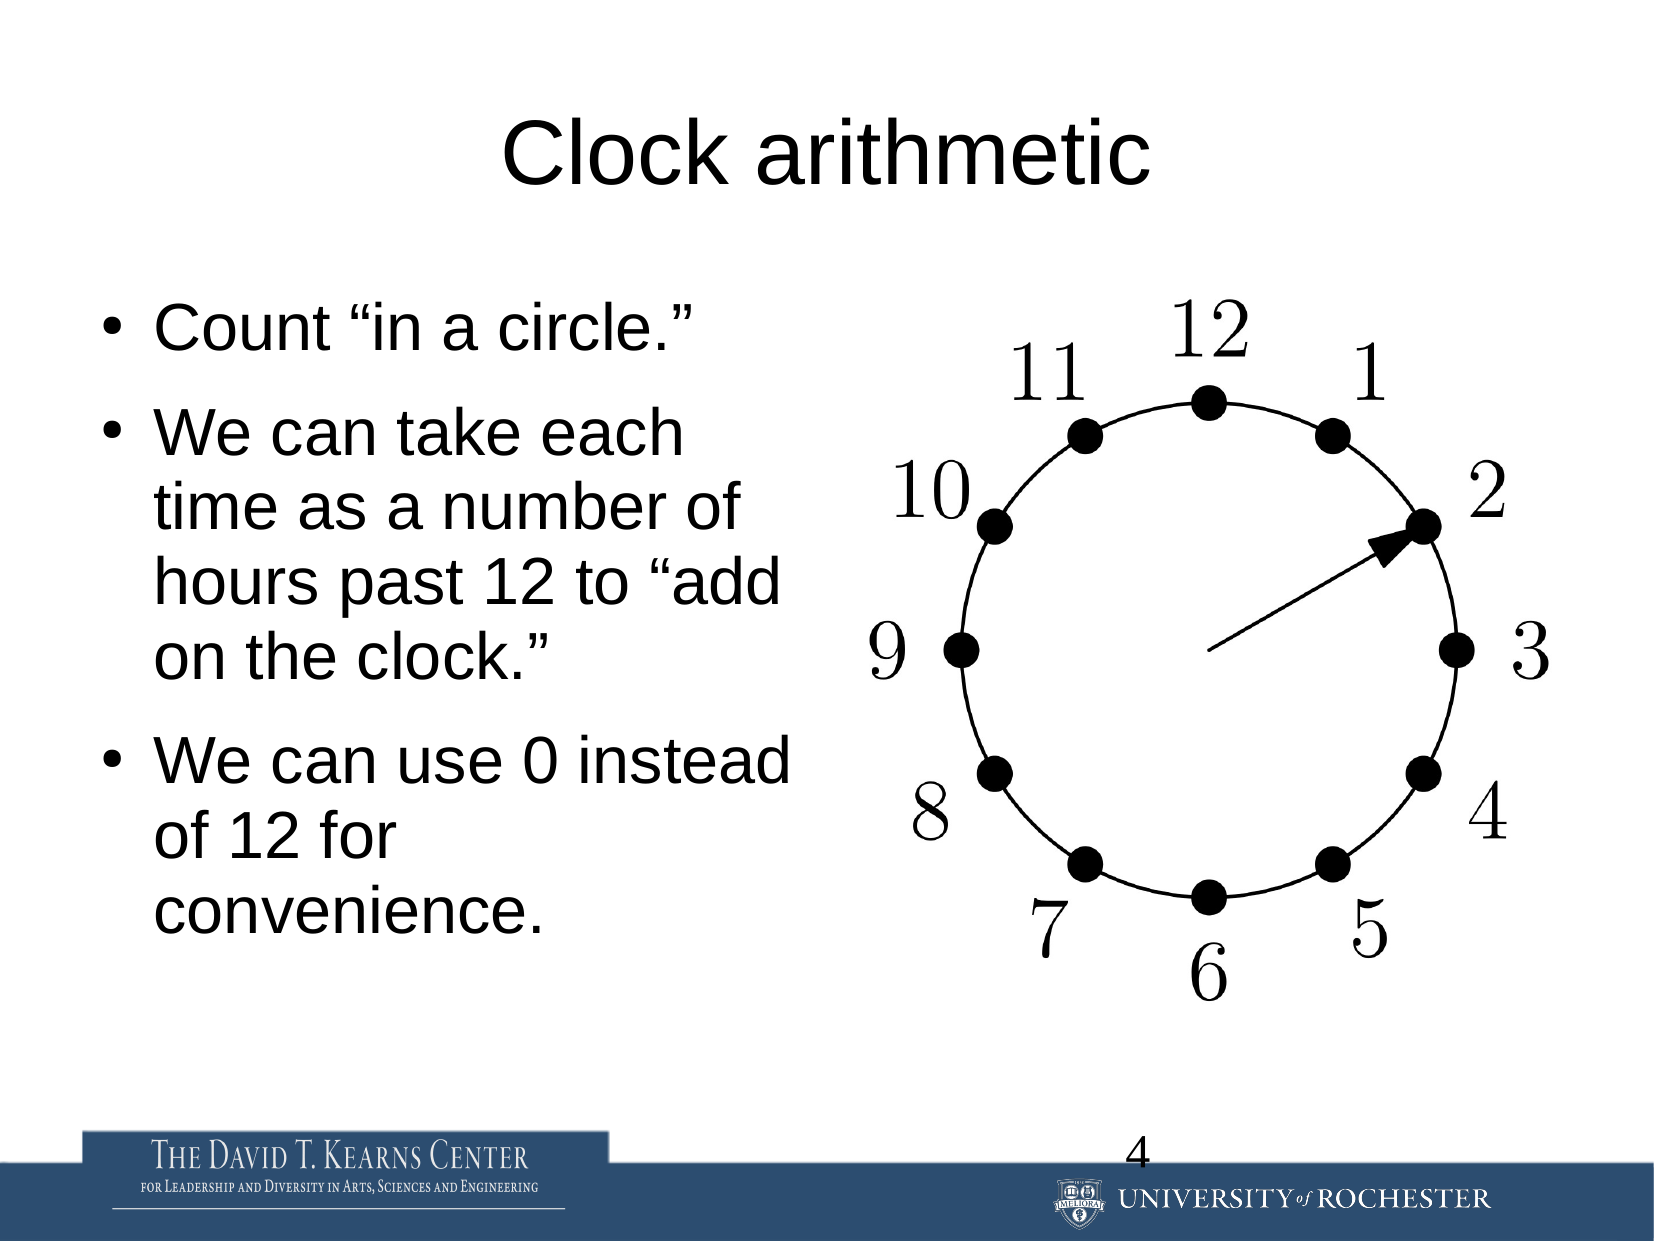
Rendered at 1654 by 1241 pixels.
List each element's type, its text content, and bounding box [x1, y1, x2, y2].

picture [1053, 1178, 1492, 1230]
picture [1129, 1142, 1141, 1158]
picture [0, 0, 1654, 1241]
list Count “in a circle.” We can take each time as a number of hours past 12 to “add on the clock.” We can use 0 instead of 12 for convenience. [82, 290, 809, 1010]
title Clock arithmetic [82, 49, 1571, 257]
